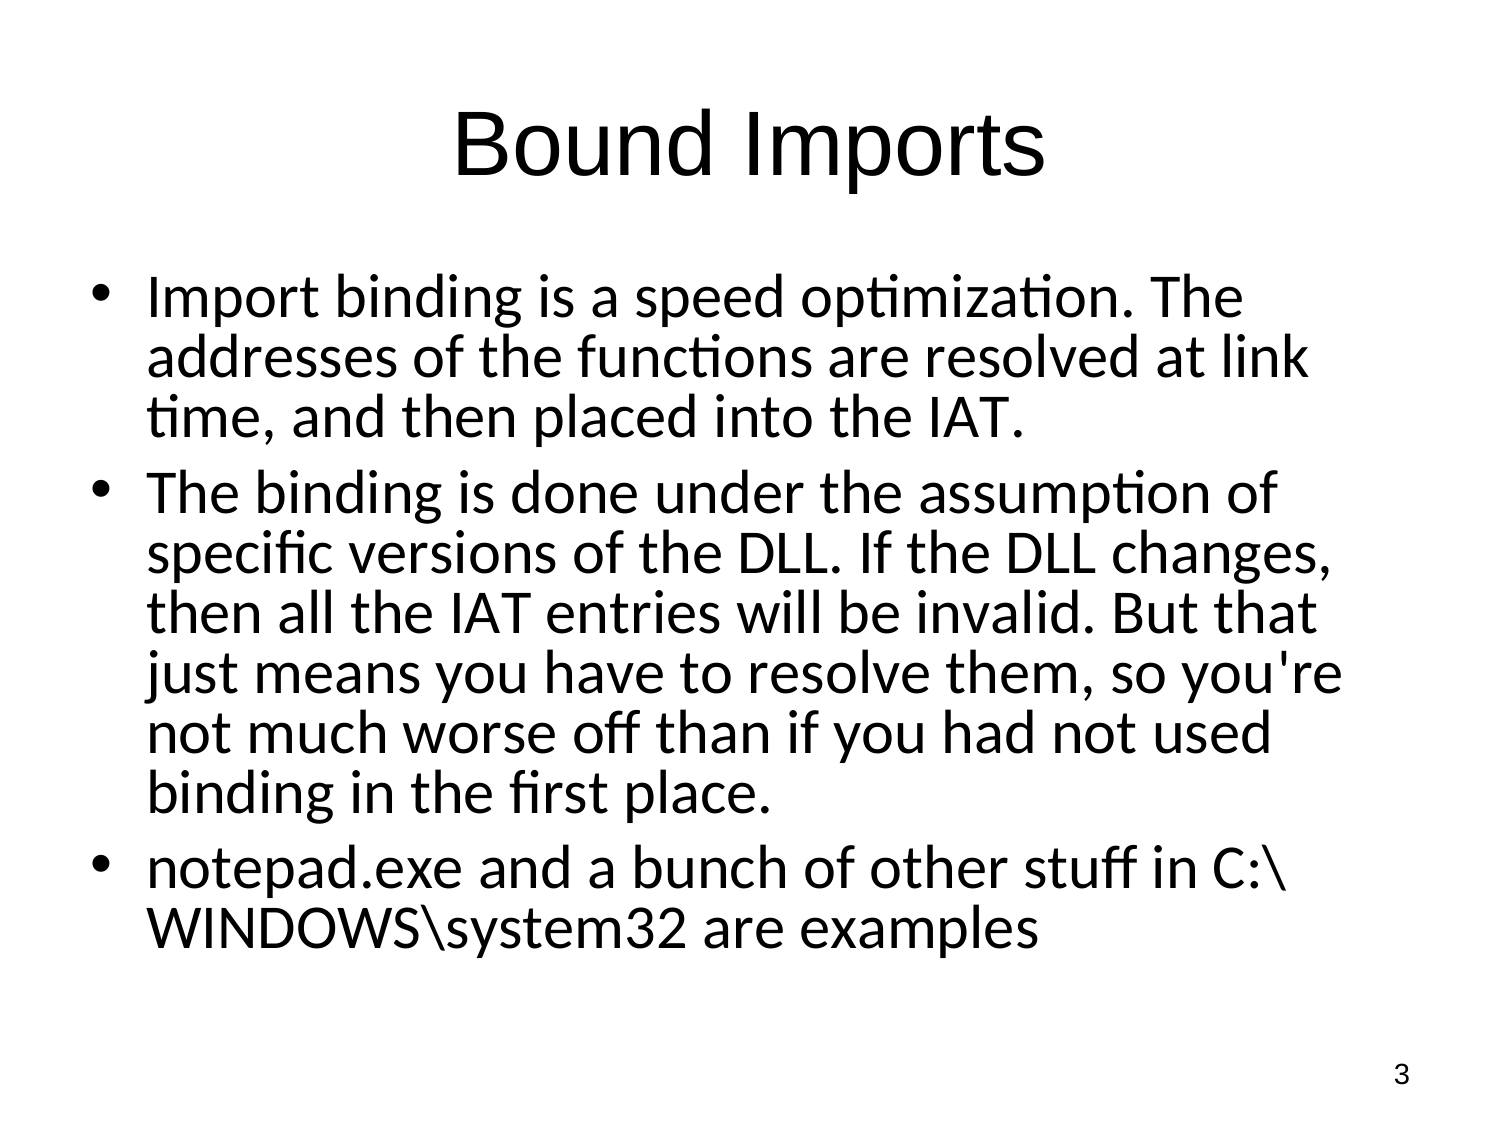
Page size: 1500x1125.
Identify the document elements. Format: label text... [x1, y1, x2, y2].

text_box <number> [1074, 1042, 1426, 1103]
title Bound Imports [75, 45, 1426, 233]
list Import binding is a speed optimization. The addresses of the functions are resolved at link time, and then placed into the IAT. The binding is done under the assumption of specific versions of the DLL. If the DLL changes, then all the IAT entries will be invalid. But that just means you have to resolve them, so you're not much worse off than if you had not used binding in the first place. notepad.exe and a bunch of other stuff in C:\WINDOWS\system32 are examples [75, 262, 1426, 1006]
